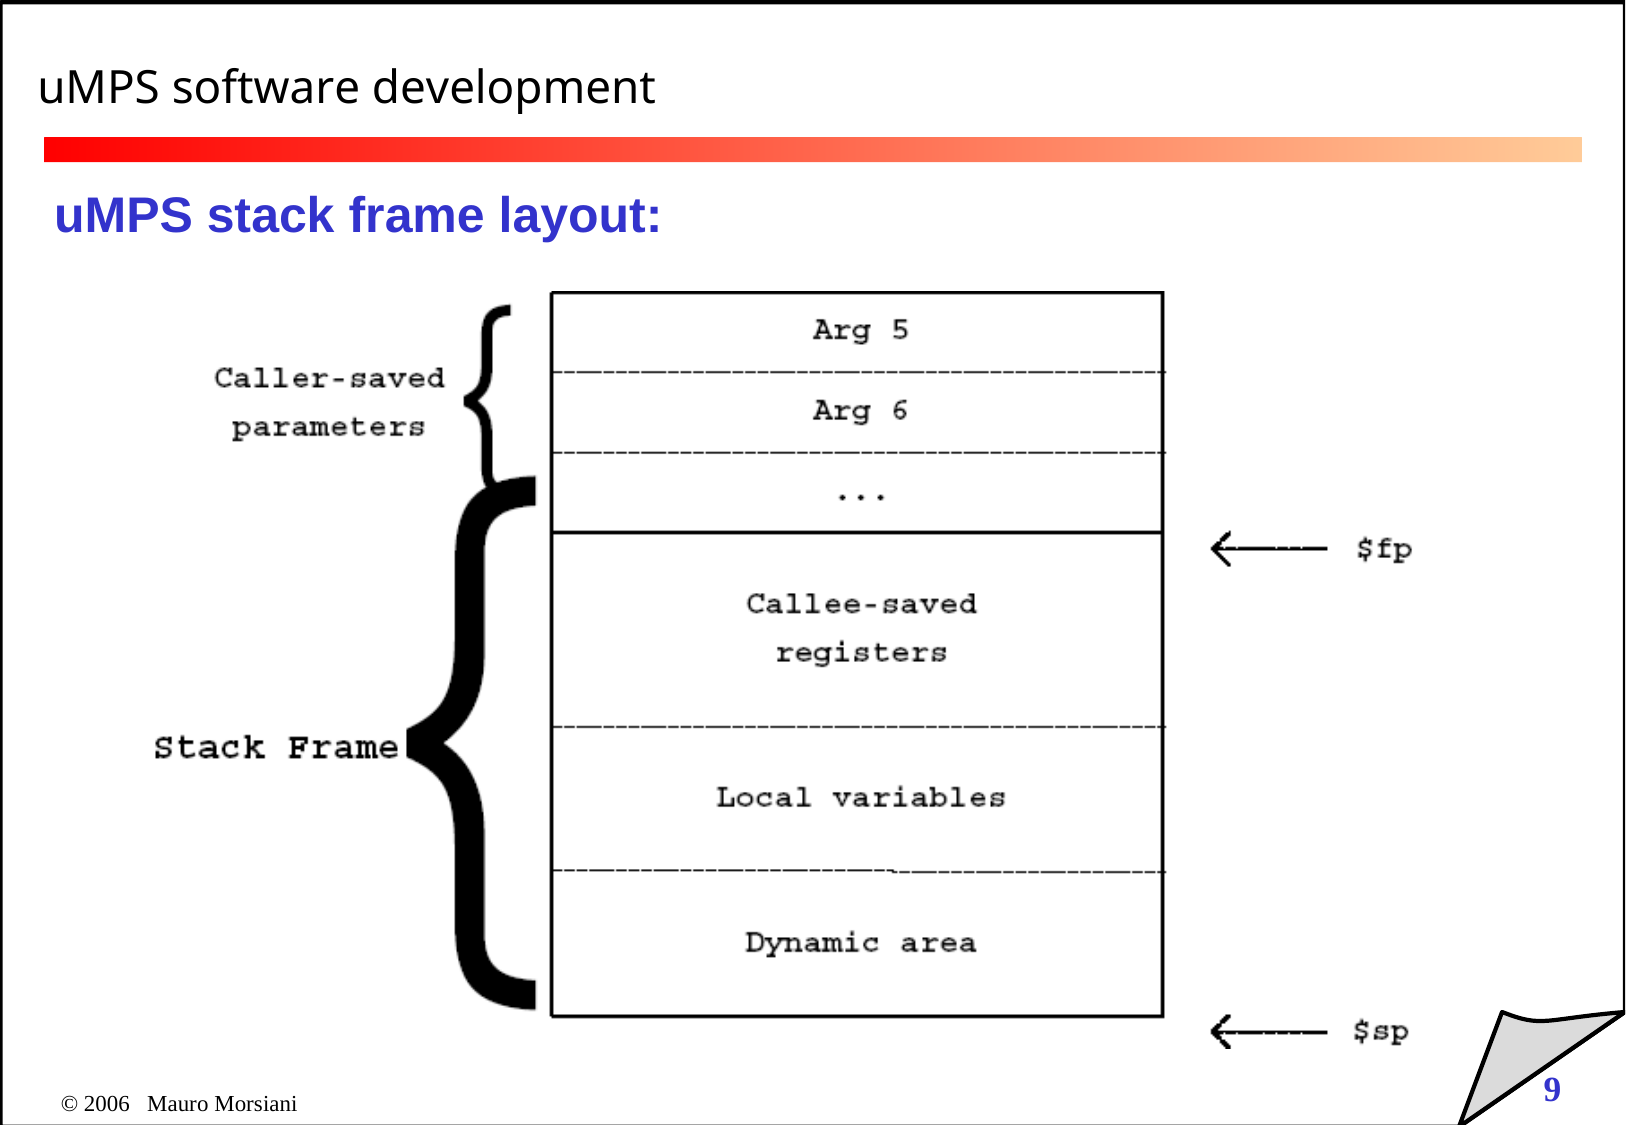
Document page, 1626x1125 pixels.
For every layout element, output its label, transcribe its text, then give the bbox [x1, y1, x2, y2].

picture [147, 291, 1421, 1049]
list uMPS stack frame layout: [54, 187, 800, 739]
title uMPS software development [37, 44, 1587, 130]
